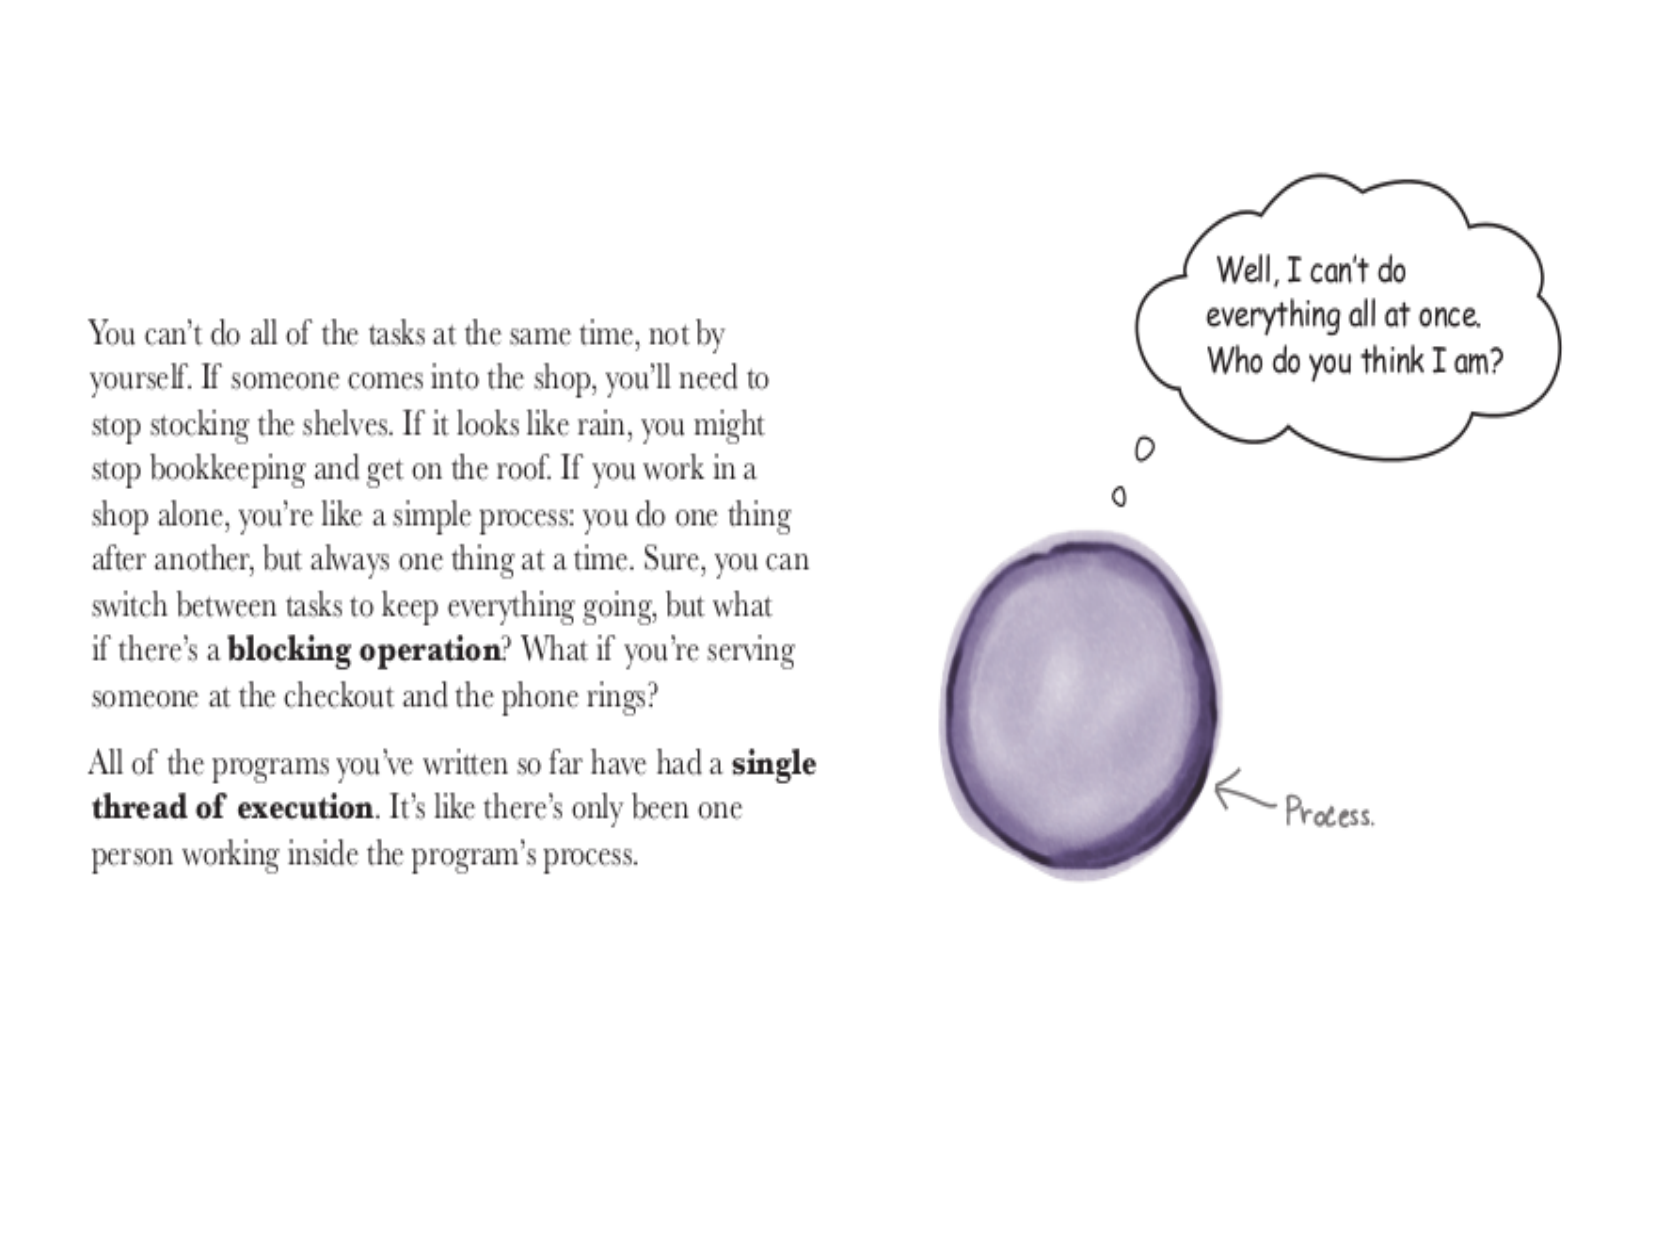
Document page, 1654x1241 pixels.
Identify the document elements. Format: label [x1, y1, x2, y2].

picture [47, 129, 1607, 993]
